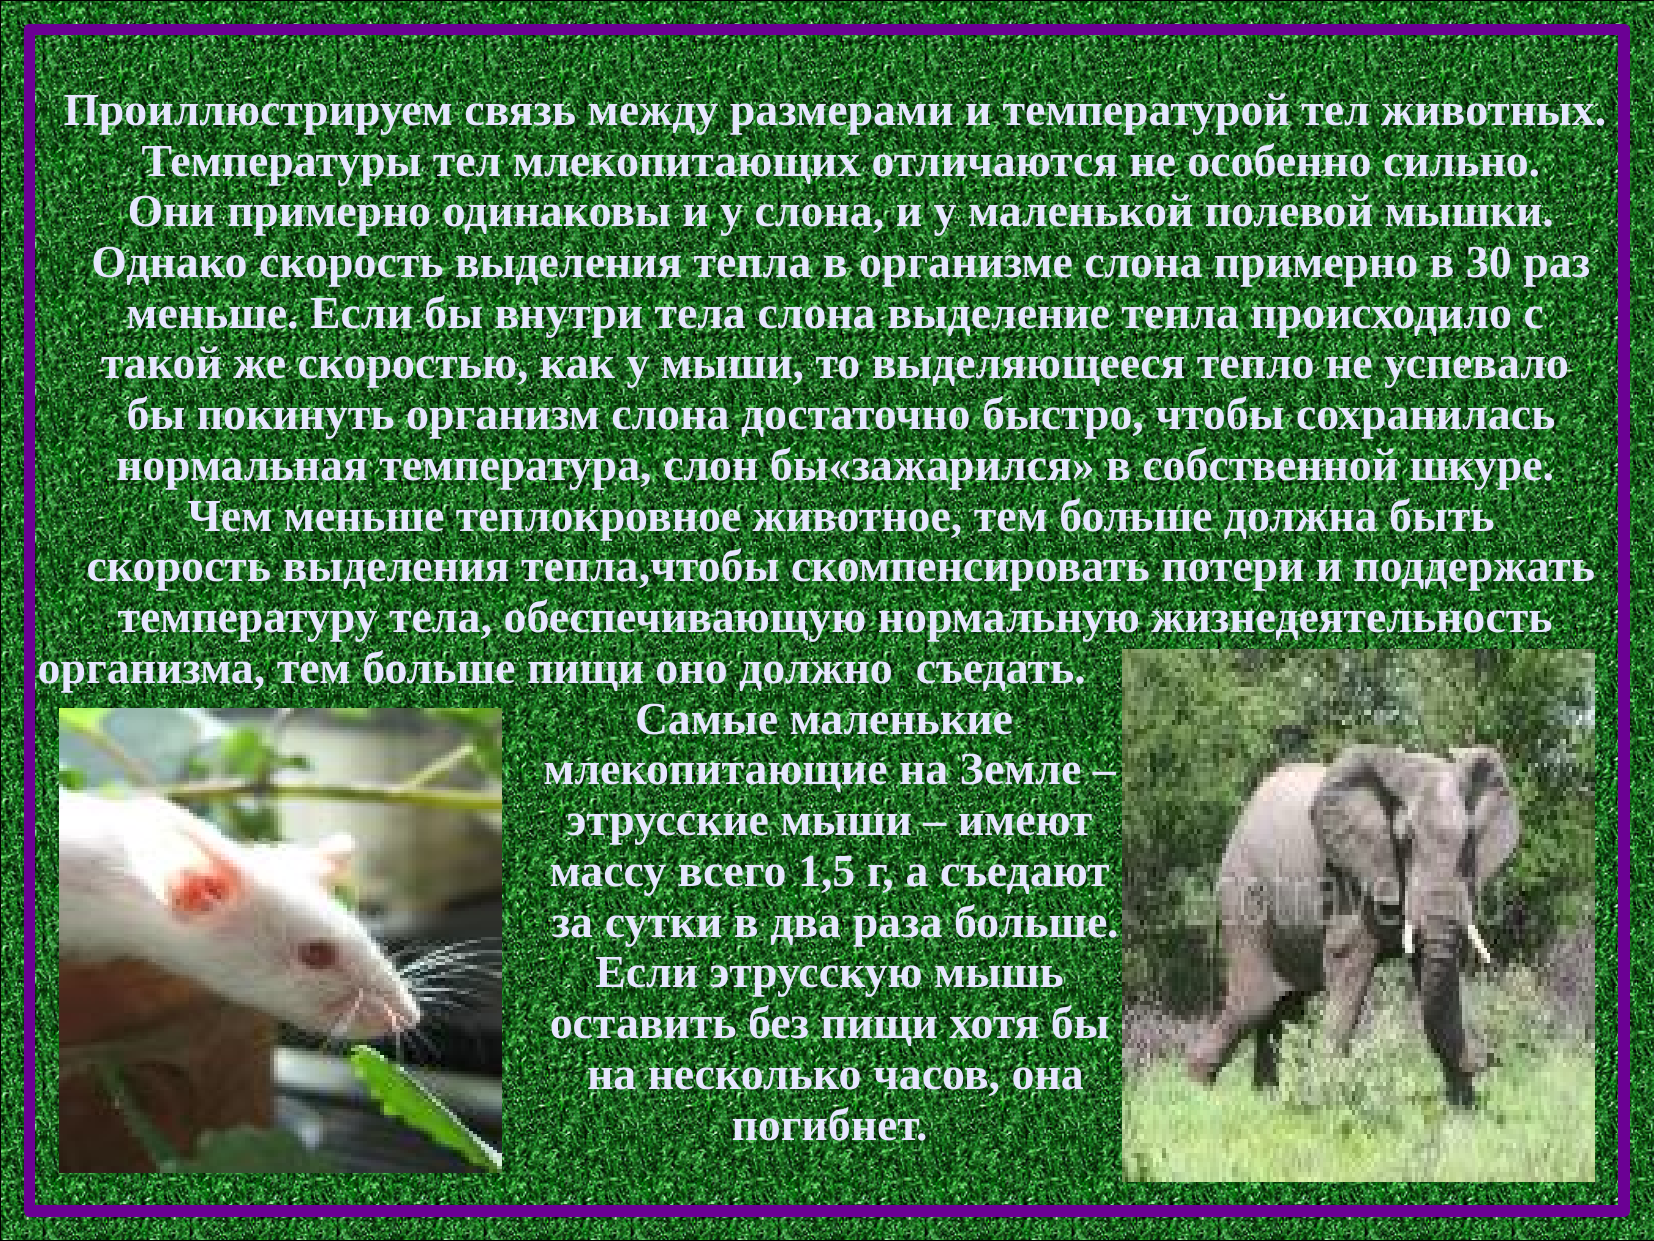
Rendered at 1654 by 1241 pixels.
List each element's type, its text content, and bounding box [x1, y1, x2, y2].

picture [59, 708, 502, 1173]
text_box Проиллюстрируем связь между размерами и температурой тел животных. Температуры тел млекопитающих отличаются не особенно сильно. Они примерно одинаковы и у слона, и у маленькой полевой мышки. Однако скорость выделения тепла в организме слона примерно в 30 раз меньше. Если бы внутри тела слона выделение тепла происходило с такой же скоростью, как у мыши, то выделяющееся тепло не успевало бы покинуть организм слона достаточно быстро, чтобы сохранилась нормальная температура, слон бы«зажарился» в собственной шкуре. Чем меньше теплокровное животное, тем больше должна быть скорость выделения тепла,чтобы скомпенсировать потери и поддержать температуру тела, обеспечивающую нормальную жизнедеятельность организма, тем больше пищи оно должно съедать. Самые маленькие млекопитающие на Земле – этрусские мыши – имеют массу всего 1,5 г, а съедают за сутки в два раза больше. Если этрусскую мышь оставить без пищи хотя бы на несколько часов, она погибнет. [0, 0, 1654, 1241]
picture [1122, 649, 1595, 1182]
